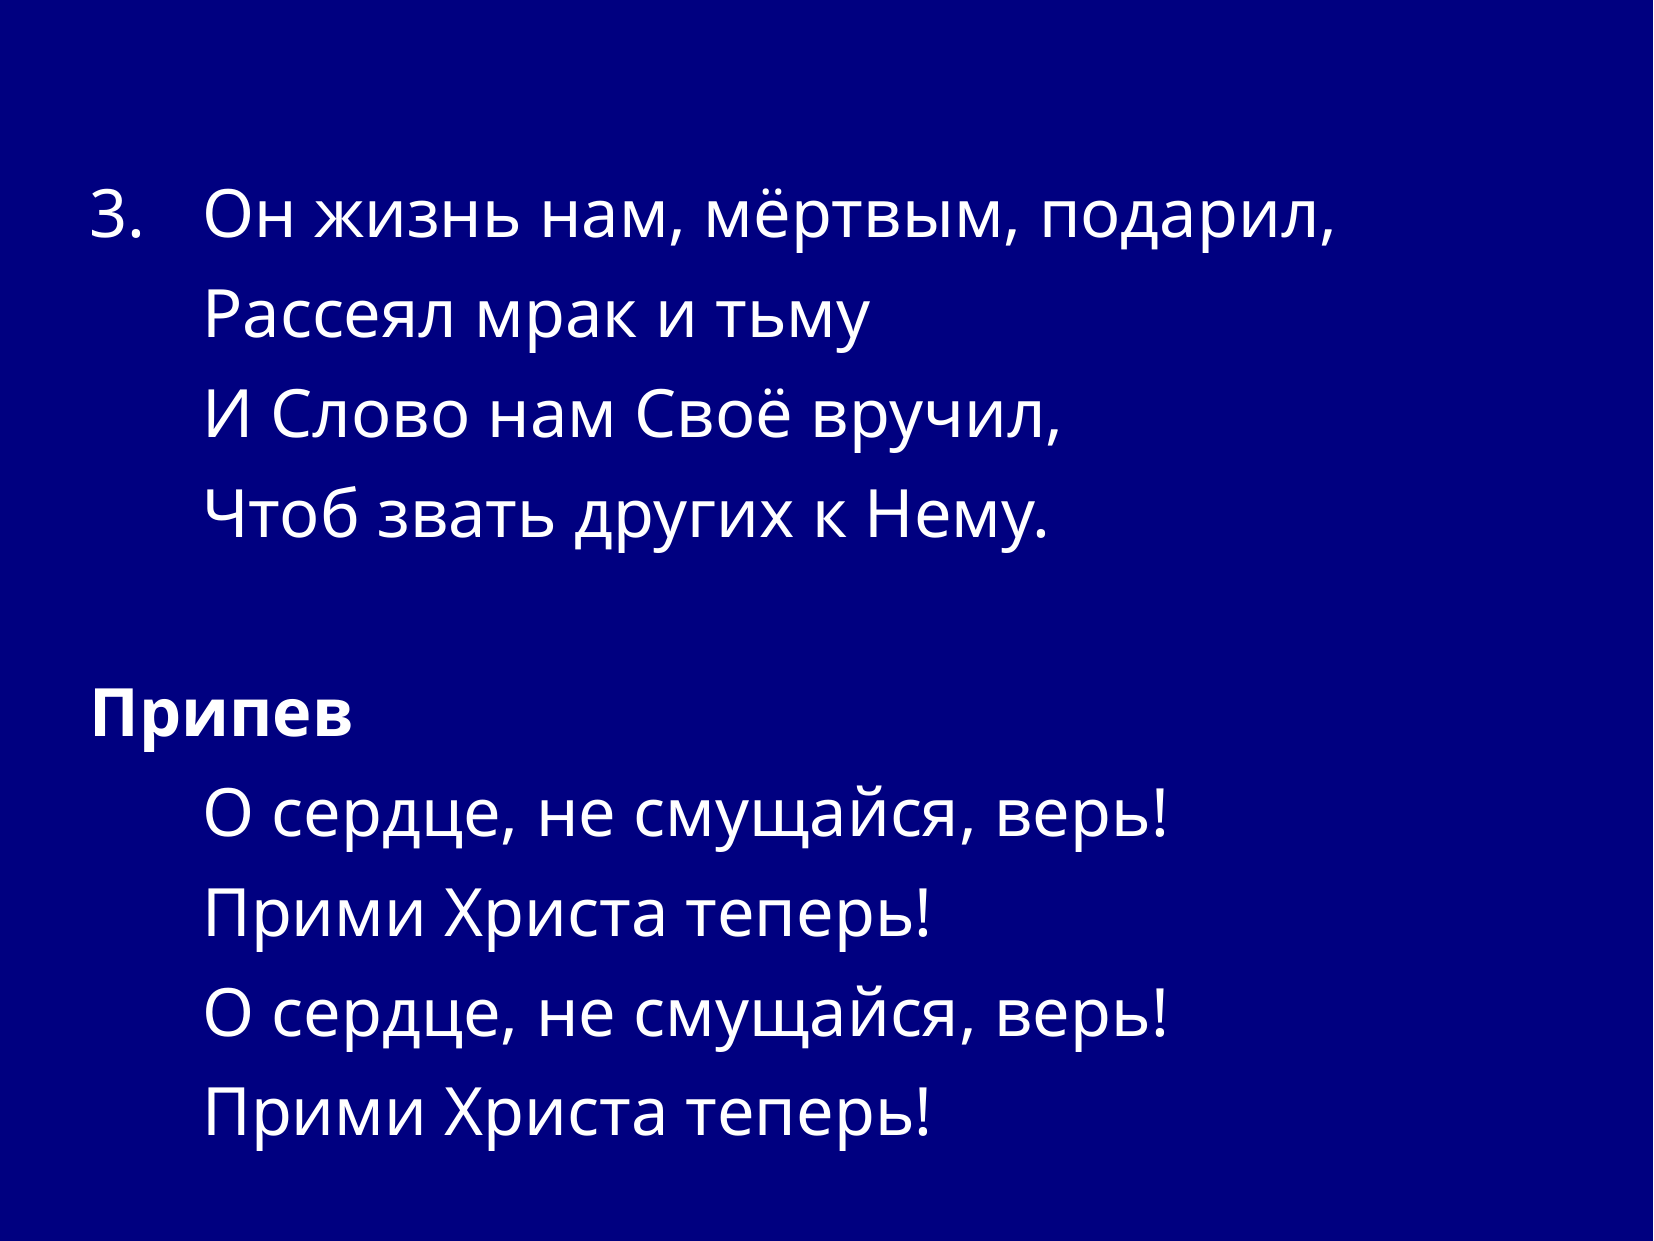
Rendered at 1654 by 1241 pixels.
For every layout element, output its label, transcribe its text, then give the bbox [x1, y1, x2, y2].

text_box 3. Он жизнь нам, мёртвым, подарил, Рассеял мрак и тьму И Слово нам Своё вручил, Чтоб звать других к Нему. Припев О сердце, не смущайся, верь! Прими Христа теперь! О сердце, не смущайся, верь! Прими Христа теперь! [75, 150, 1576, 1163]
